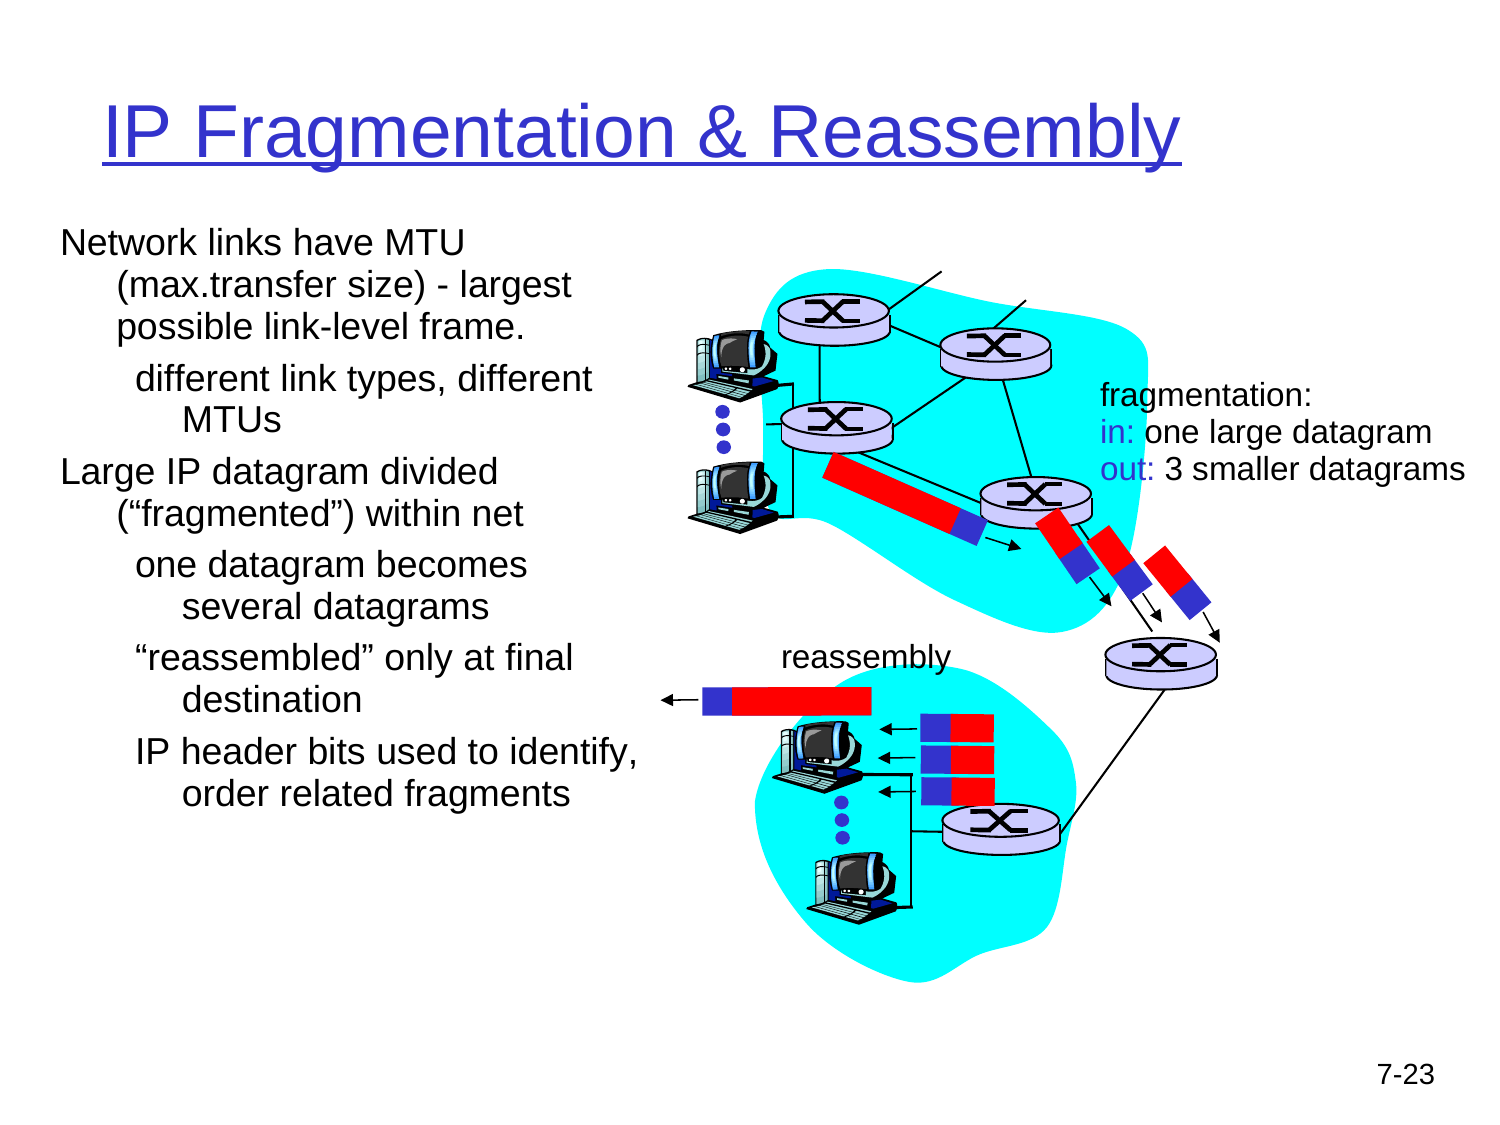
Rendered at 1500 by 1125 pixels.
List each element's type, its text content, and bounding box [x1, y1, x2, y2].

text_box [715, 404, 730, 419]
text_box [716, 440, 732, 455]
text_box [1105, 637, 1217, 690]
list Network links have MTU (max.transfer size) - largest possible link-level frame. different link types, different MTUs Large IP datagram divided (“fragmented”) within net one datagram becomes several datagrams “reassembled” only at final destination IP header bits used to identify, order related fragments [45, 214, 671, 977]
text_box [702, 670, 1077, 983]
picture [687, 329, 781, 403]
picture [687, 460, 781, 535]
picture [806, 851, 899, 925]
text_box [760, 269, 1153, 633]
title IP Fragmentation & Reassembly [87, 37, 1363, 225]
text_box [754, 759, 910, 923]
text_box fragmentation: in: one large datagram out: 3 smaller datagrams [1085, 368, 1482, 496]
text_box reassembly [766, 630, 967, 683]
text_box [1143, 545, 1212, 621]
picture [771, 720, 865, 794]
text_box [715, 422, 731, 437]
